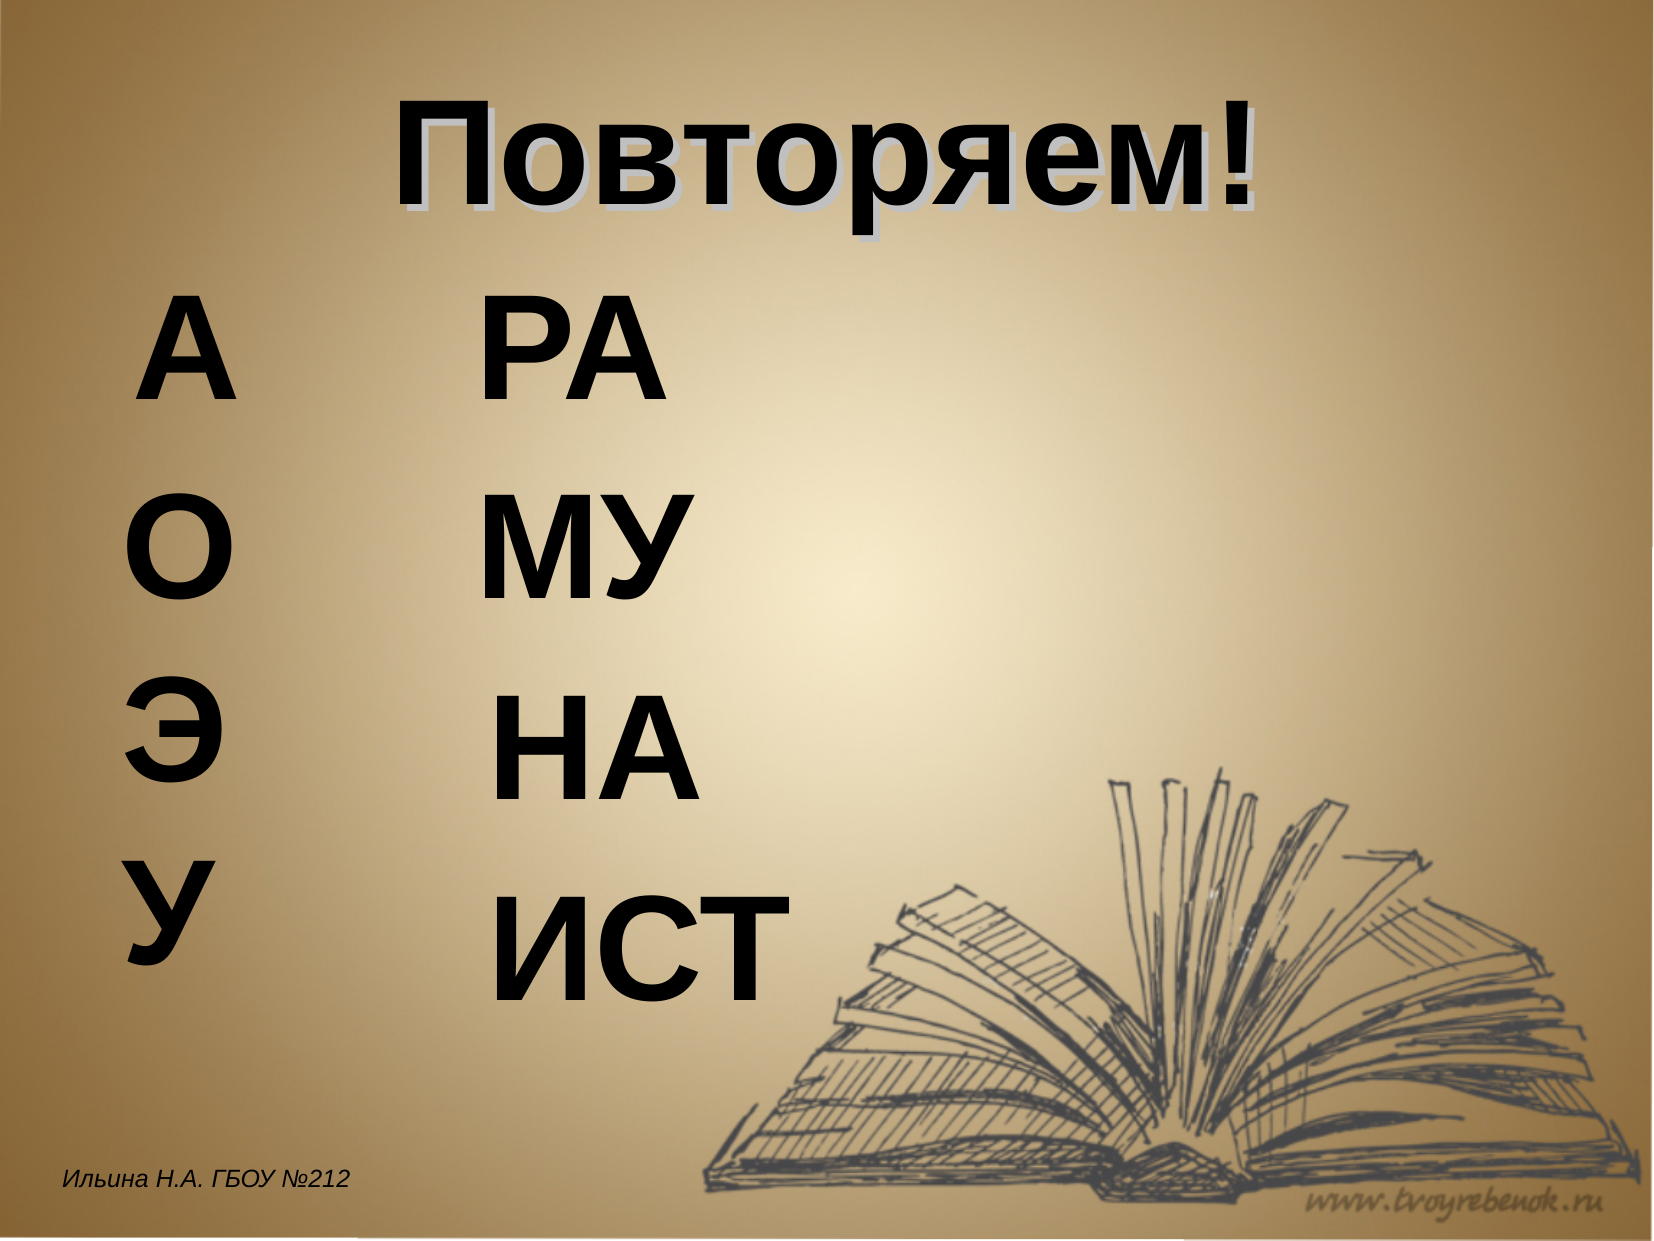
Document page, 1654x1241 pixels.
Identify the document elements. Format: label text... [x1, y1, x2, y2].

text_box Э [106, 637, 556, 821]
text_box Ильина Н.А. ГБОУ №212 [47, 1157, 626, 1201]
text_box ИСТ [472, 857, 922, 1040]
text_box О [106, 455, 460, 637]
text_box РА [460, 256, 910, 439]
text_box НА [472, 656, 934, 839]
title Повторяем! [82, 49, 1571, 257]
text_box МУ [460, 455, 910, 638]
text_box У [106, 821, 556, 1004]
picture [0, 0, 1654, 1241]
text_box А [118, 256, 460, 439]
